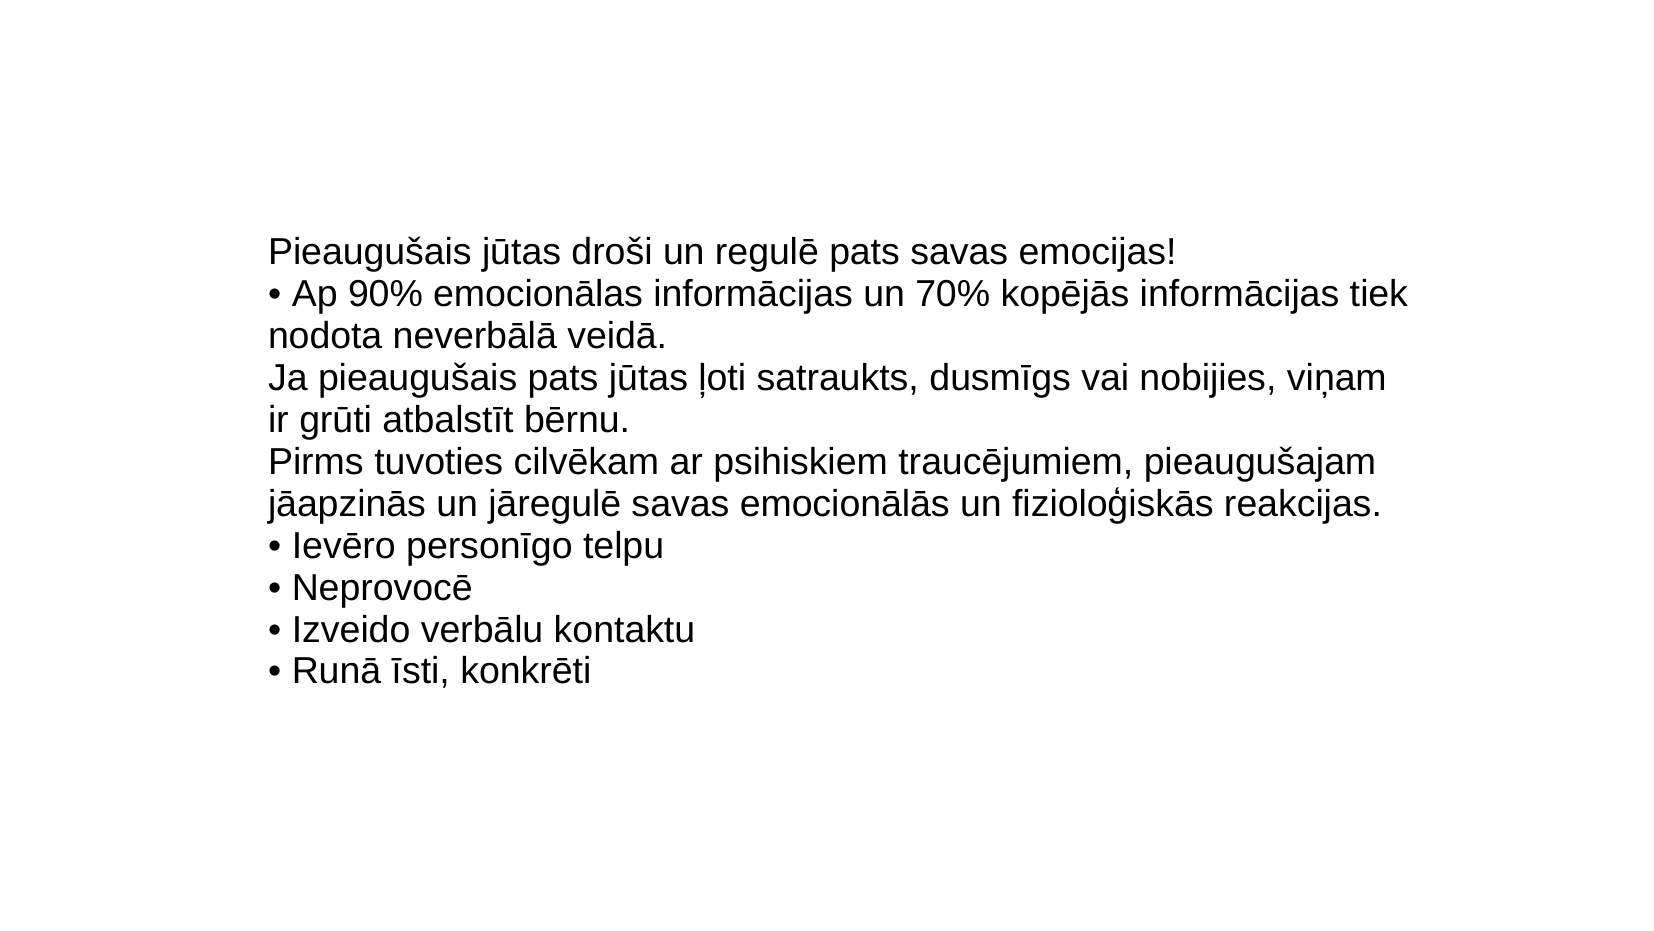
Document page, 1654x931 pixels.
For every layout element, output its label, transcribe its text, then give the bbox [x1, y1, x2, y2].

text_box Pieaugušais jūtas droši un regulē pats savas emocijas! • Ap 90% emocionālas informācijas un 70% kopējās informācijas tiek nodota neverbālā veidā. Ja pieaugušais pats jūtas ļoti satraukts, dusmīgs vai nobijies, viņam ir grūti atbalstīt bērnu. Pirms tuvoties cilvēkam ar psihiskiem traucējumiem, pieaugušajam jāapzinās un jāregulē savas emocionālās un fizioloģiskās reakcijas. • Ievēro personīgo telpu • Neprovocē • Izveido verbālu kontaktu • Runā īsti, konkrēti [253, 222, 1424, 700]
